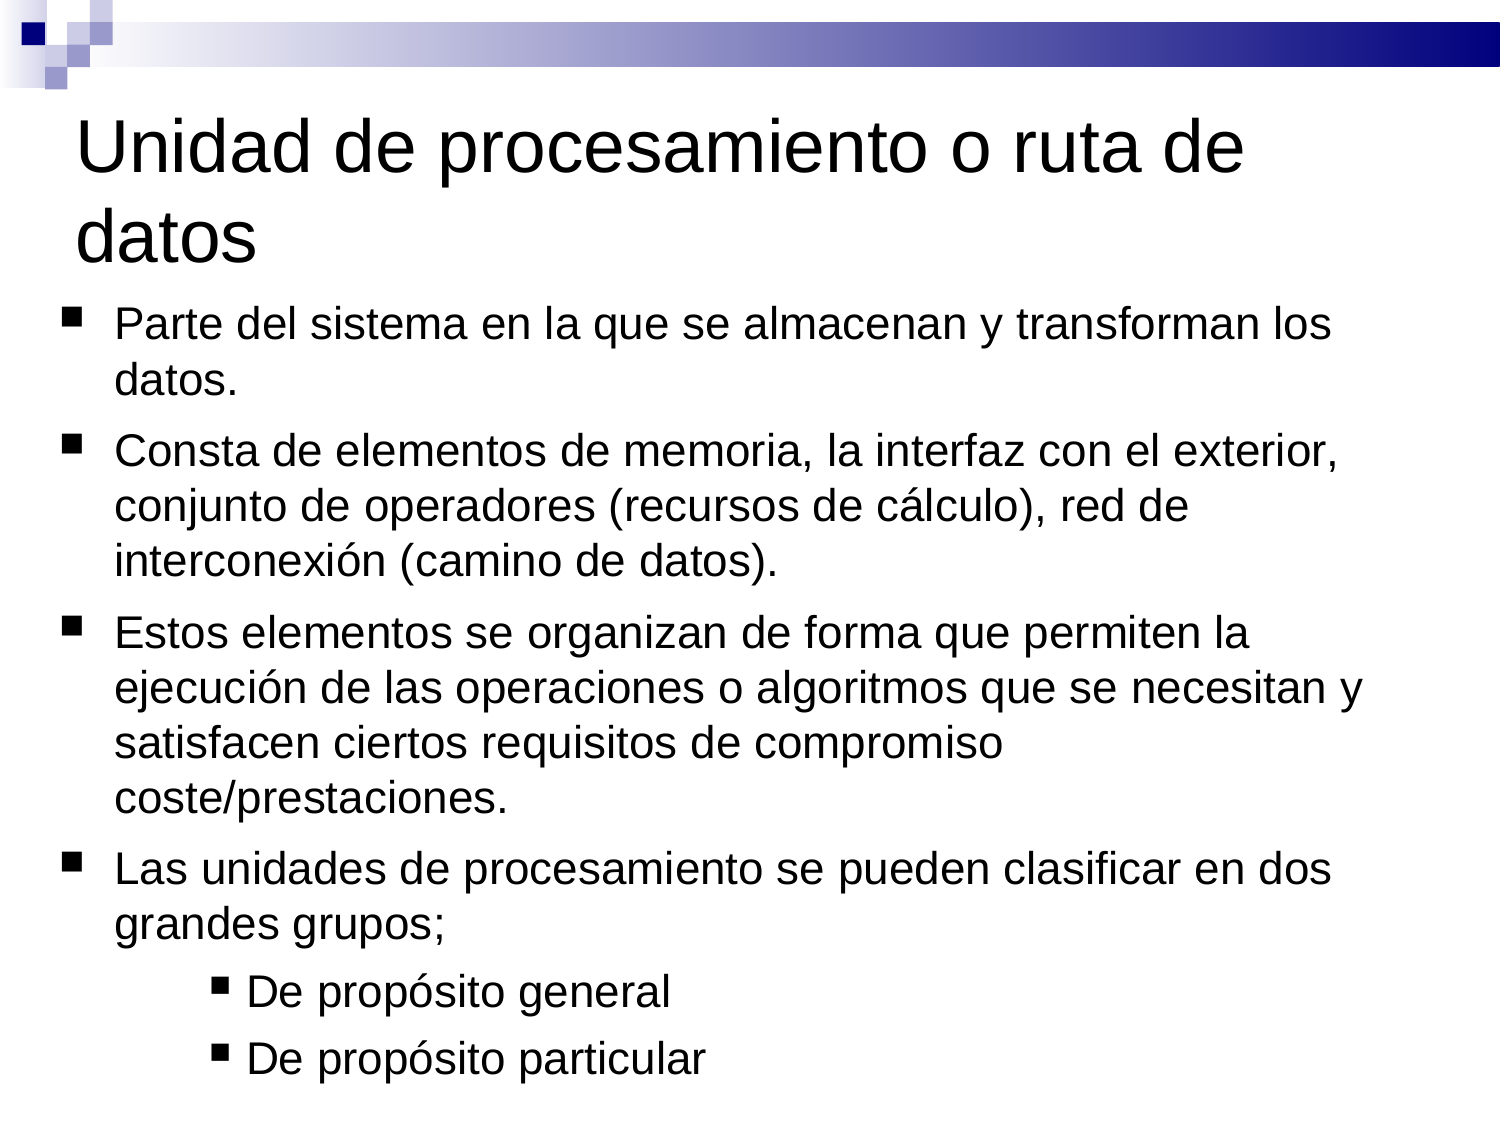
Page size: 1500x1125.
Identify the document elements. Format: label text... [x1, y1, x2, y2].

list Parte del sistema en la que se almacenan y transforman los datos. Consta de elementos de memoria, la interfaz con el exterior, conjunto de operadores (recursos de cálculo), red de interconexión (camino de datos). Estos elementos se organizan de forma que permiten la ejecución de las operaciones o algoritmos que se necesitan y satisfacen ciertos requisitos de compromiso coste/prestaciones. Las unidades de procesamiento se pueden clasificar en dos grandes grupos; De propósito general De propósito particular [59, 294, 1410, 1084]
title Unidad de procesamiento o ruta de datos [75, 82, 1426, 293]
